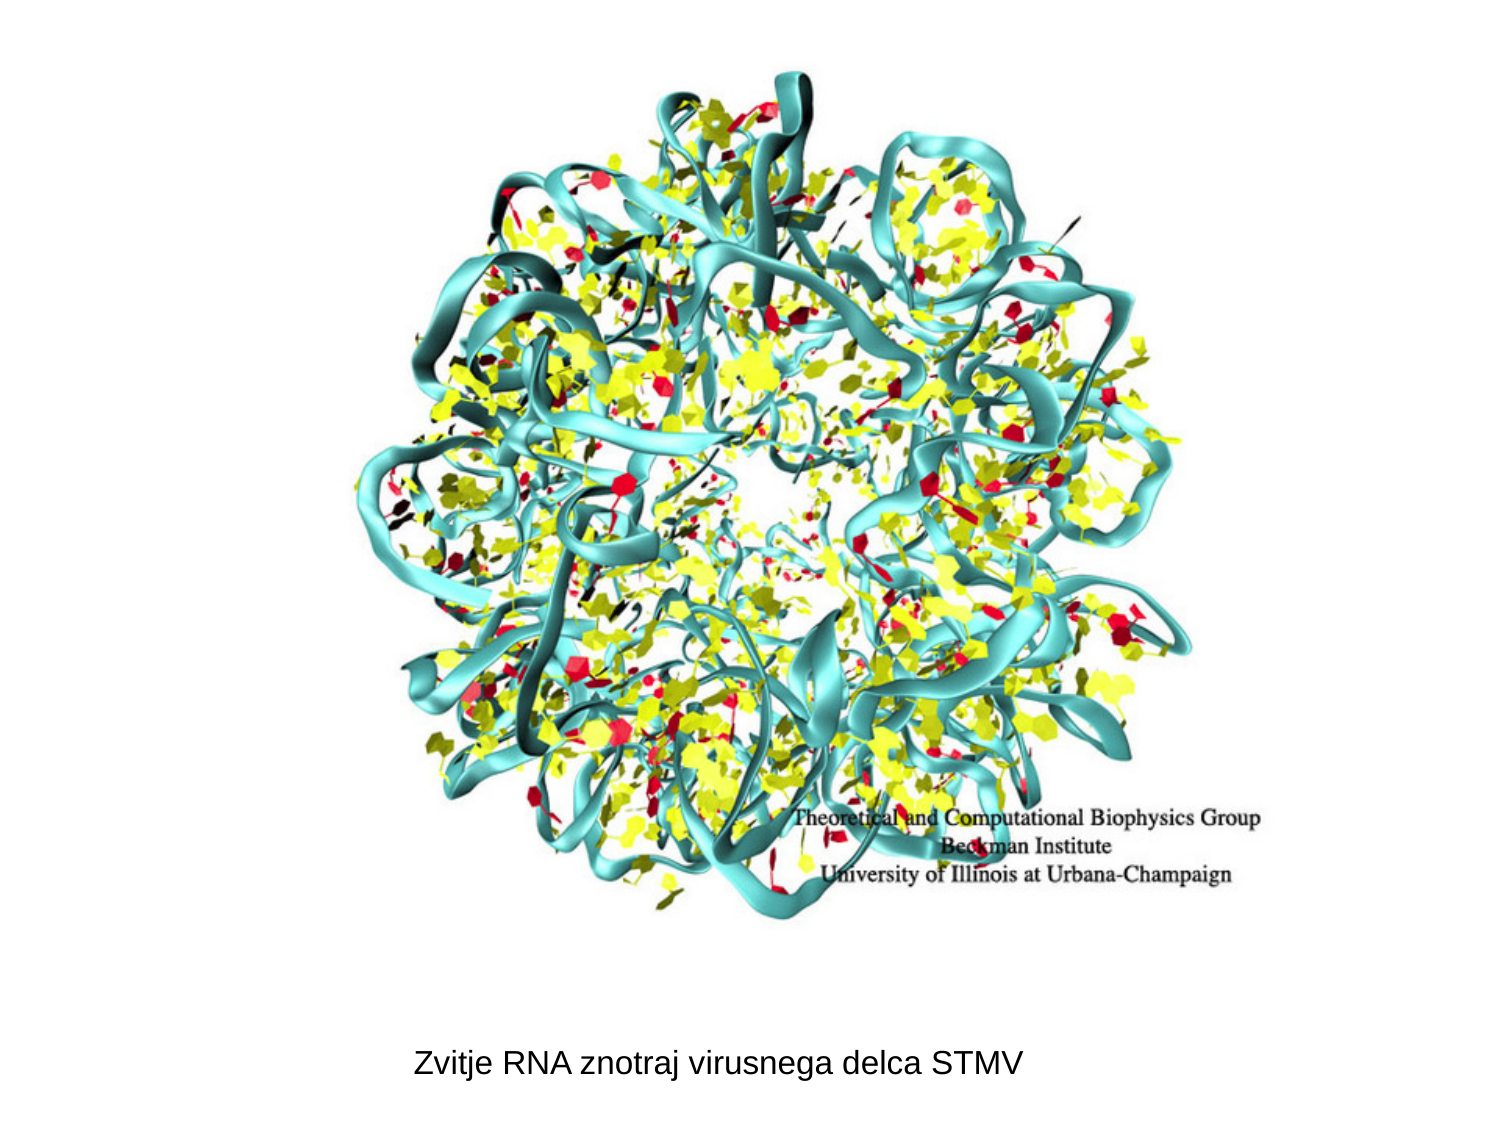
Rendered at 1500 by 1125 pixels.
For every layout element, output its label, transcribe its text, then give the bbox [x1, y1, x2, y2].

picture [125, 54, 1375, 946]
text_box Zvitje RNA znotraj virusnega delca STMV [398, 1034, 1040, 1089]
